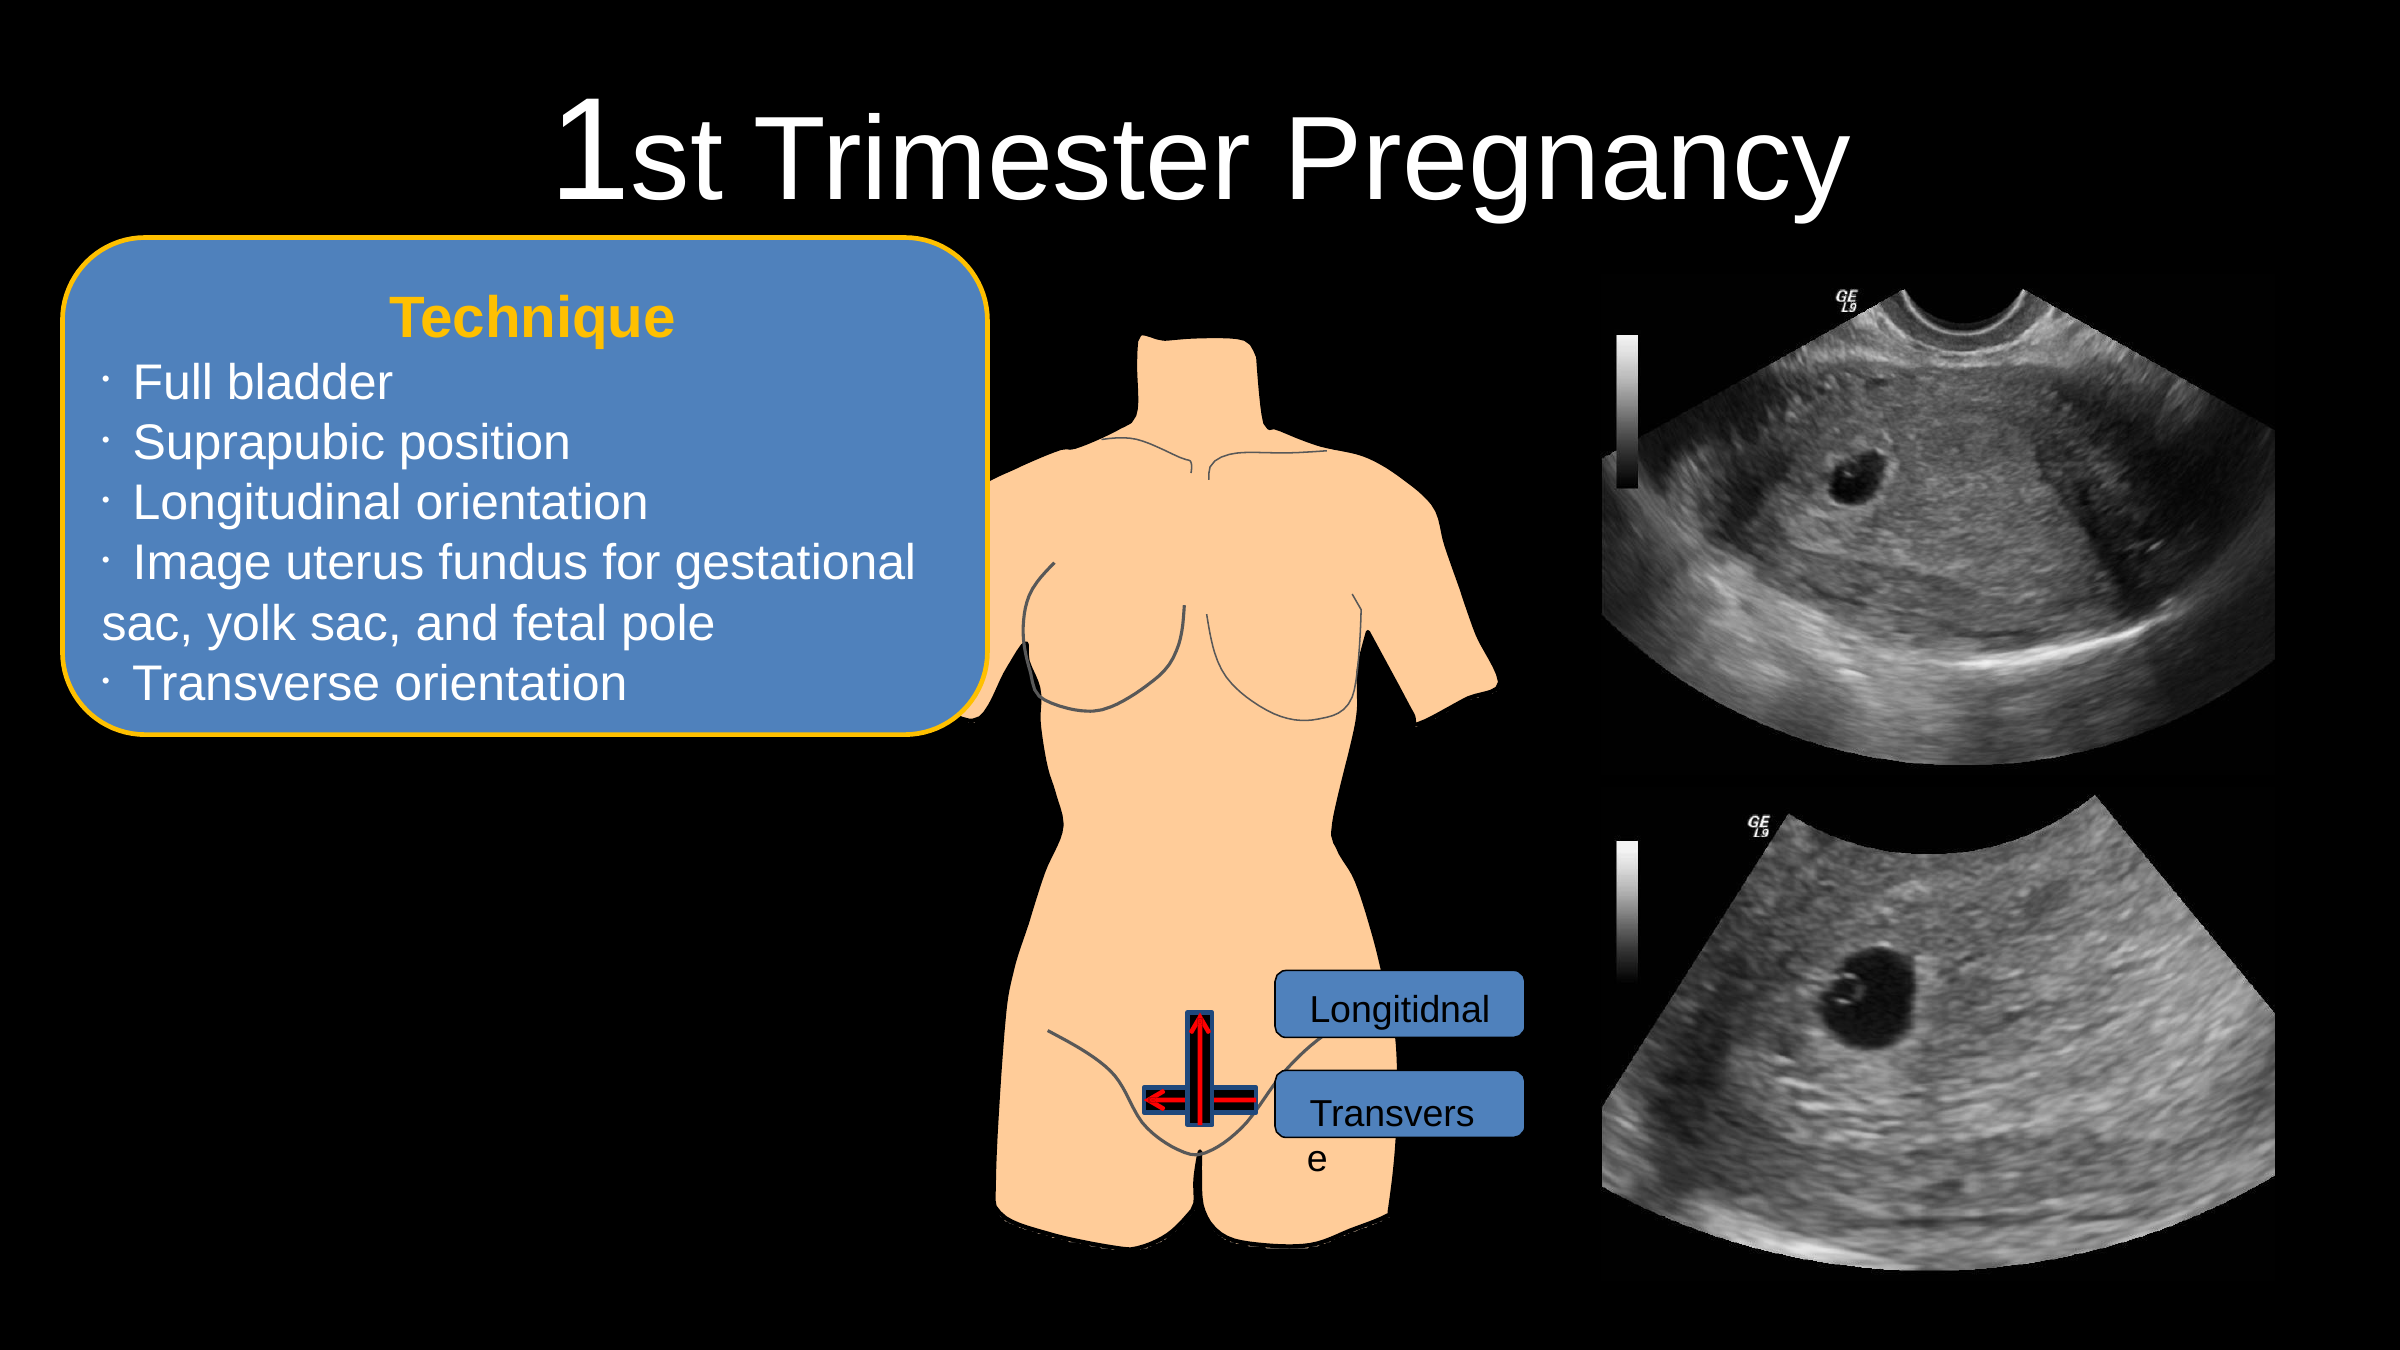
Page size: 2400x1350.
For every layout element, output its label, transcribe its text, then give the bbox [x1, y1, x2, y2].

text_box Technique Full bladder Suprapubic position Longitudinal orientation Image uterus fundus for gestational sac, yolk sac, and fetal pole Transverse orientation [99, 278, 919, 711]
text_box [0, 0, 2400, 1350]
title 1st Trimester Pregnancy [120, 54, 2280, 280]
text_box Longitidnal Transverse [1304, 985, 1496, 1179]
